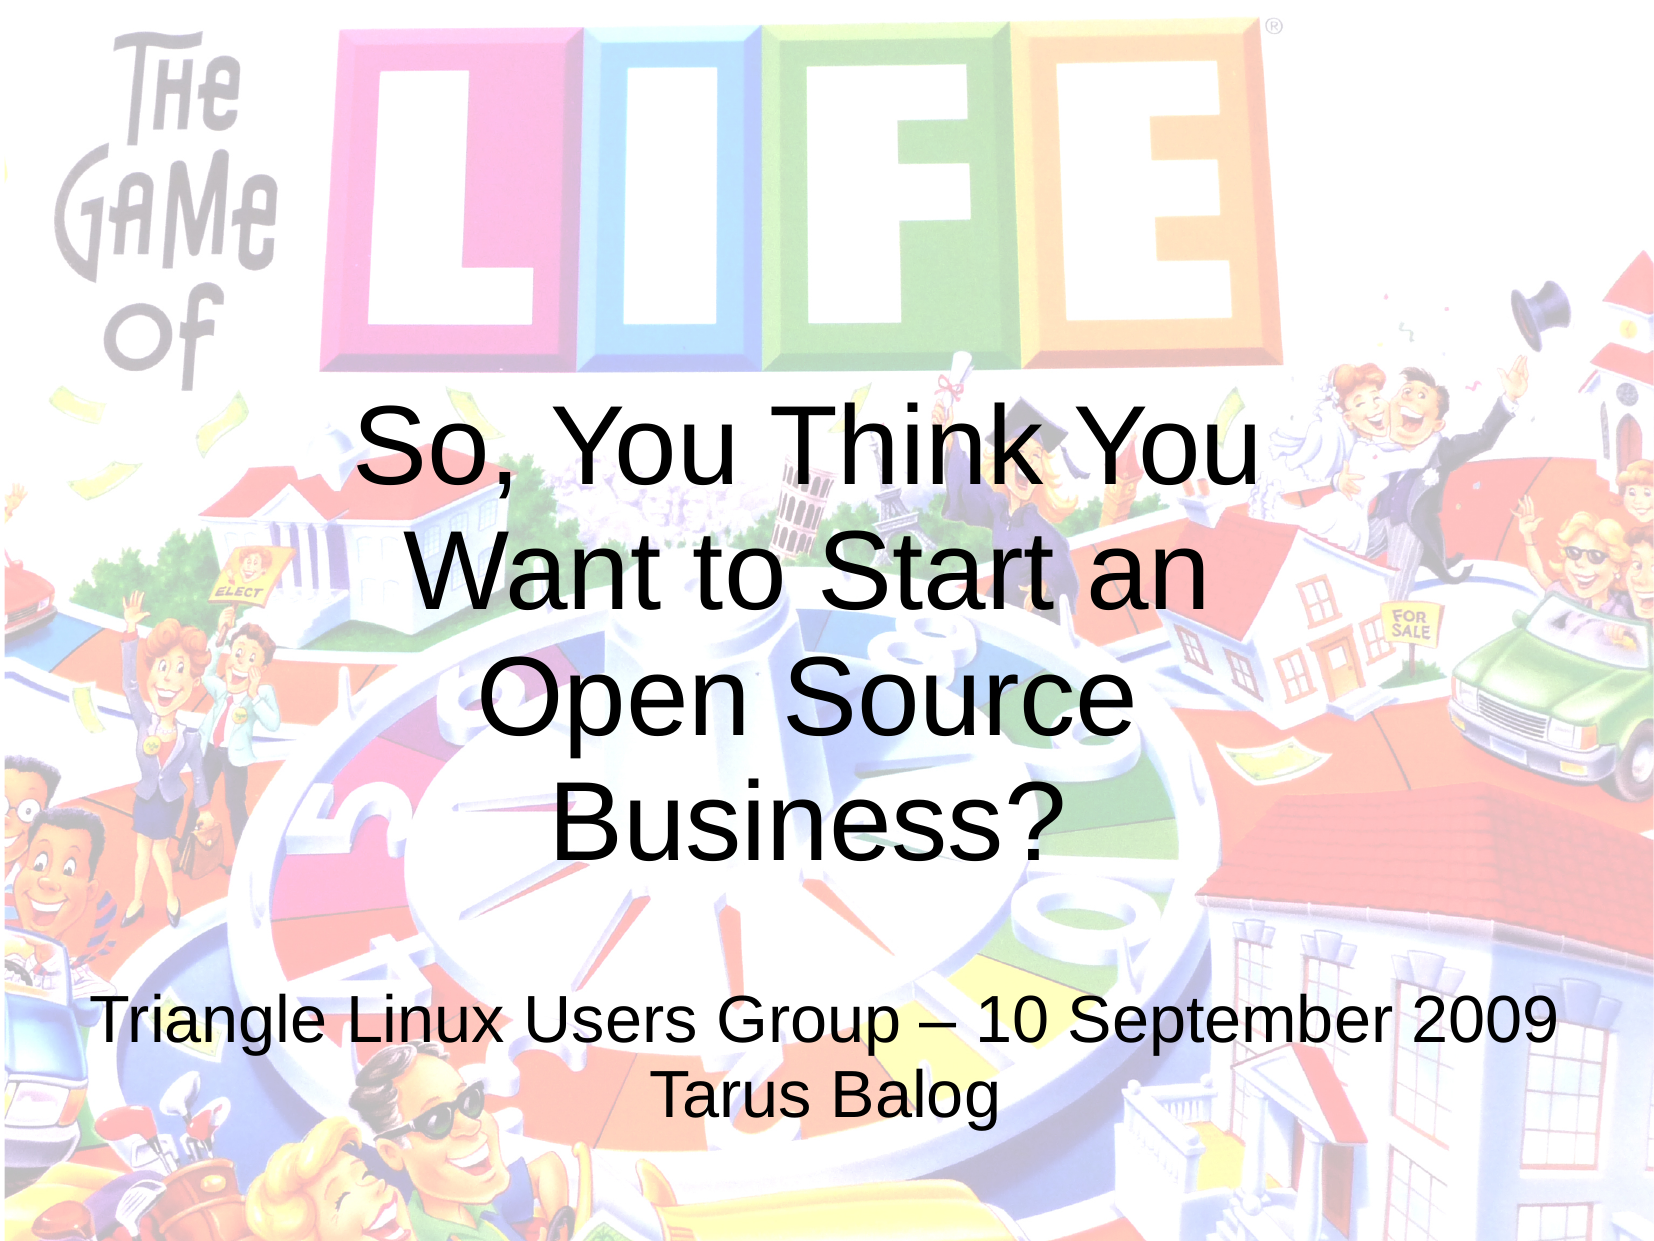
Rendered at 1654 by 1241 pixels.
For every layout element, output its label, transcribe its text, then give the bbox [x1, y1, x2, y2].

text_box So, You Think You Want to Start an Open Source Business? [337, 375, 1285, 907]
picture [4, 0, 1654, 1241]
text_box Triangle Linux Users Group – 10 September 2009 Tarus Balog [75, 975, 1575, 1144]
